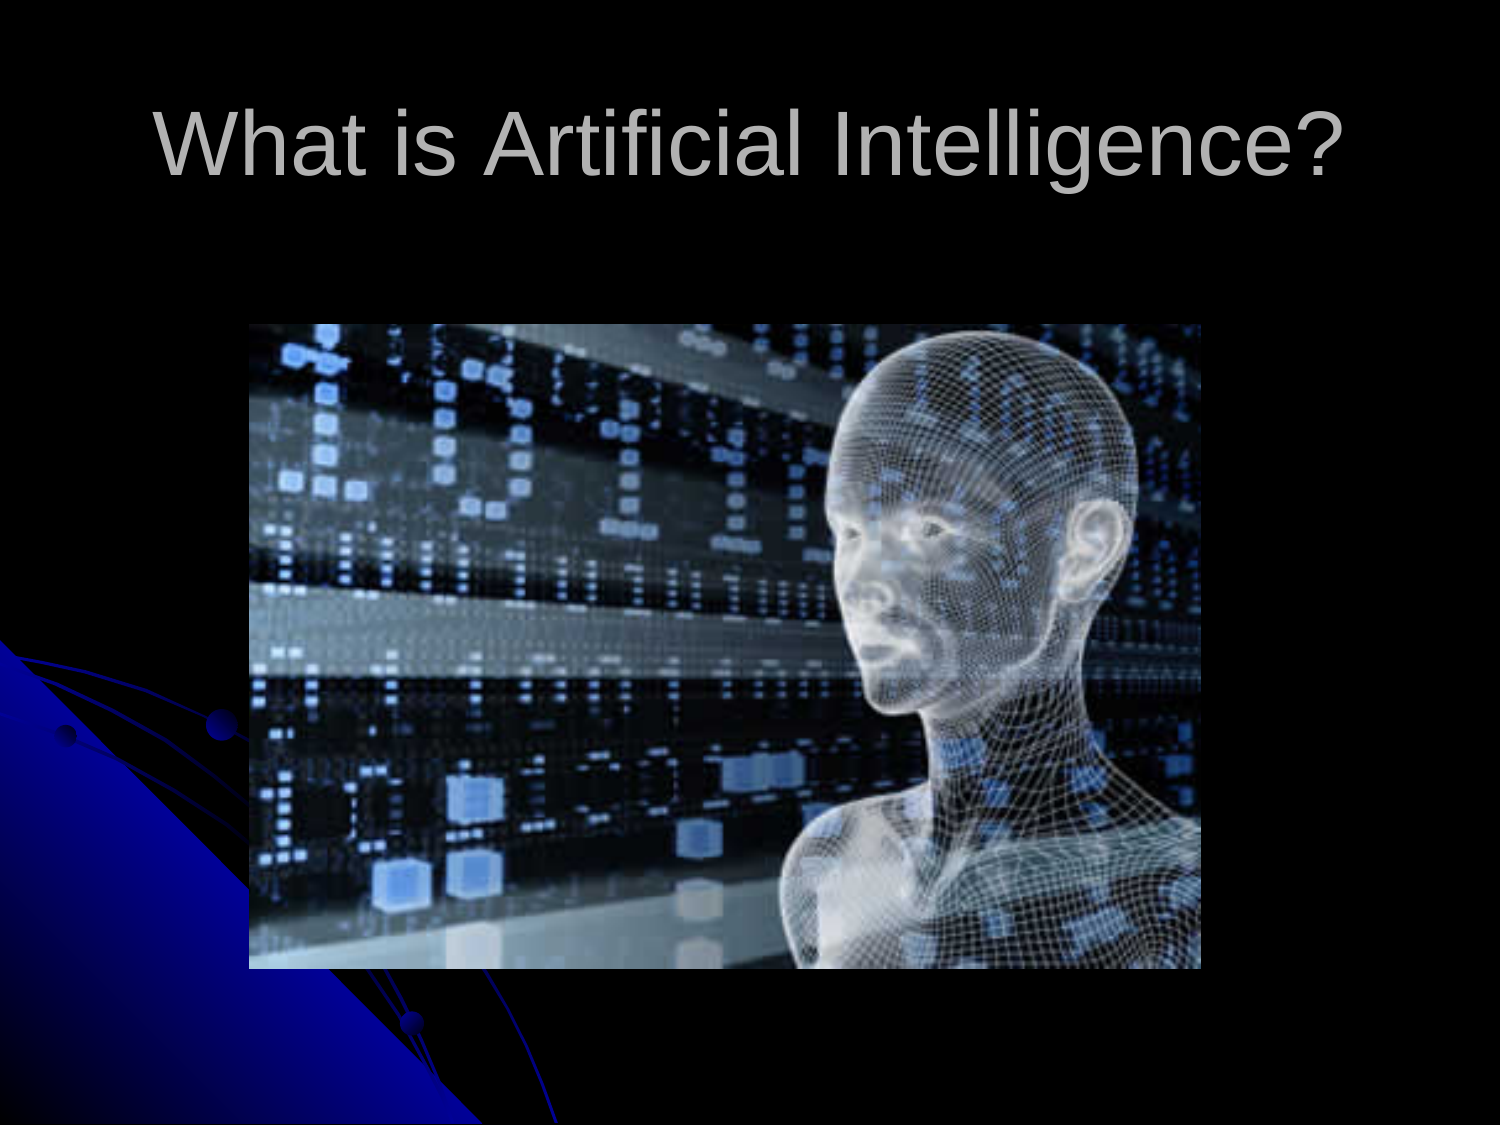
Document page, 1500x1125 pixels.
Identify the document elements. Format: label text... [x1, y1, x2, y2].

picture [249, 324, 1201, 969]
title What is Artificial Intelligence? [75, 45, 1426, 233]
